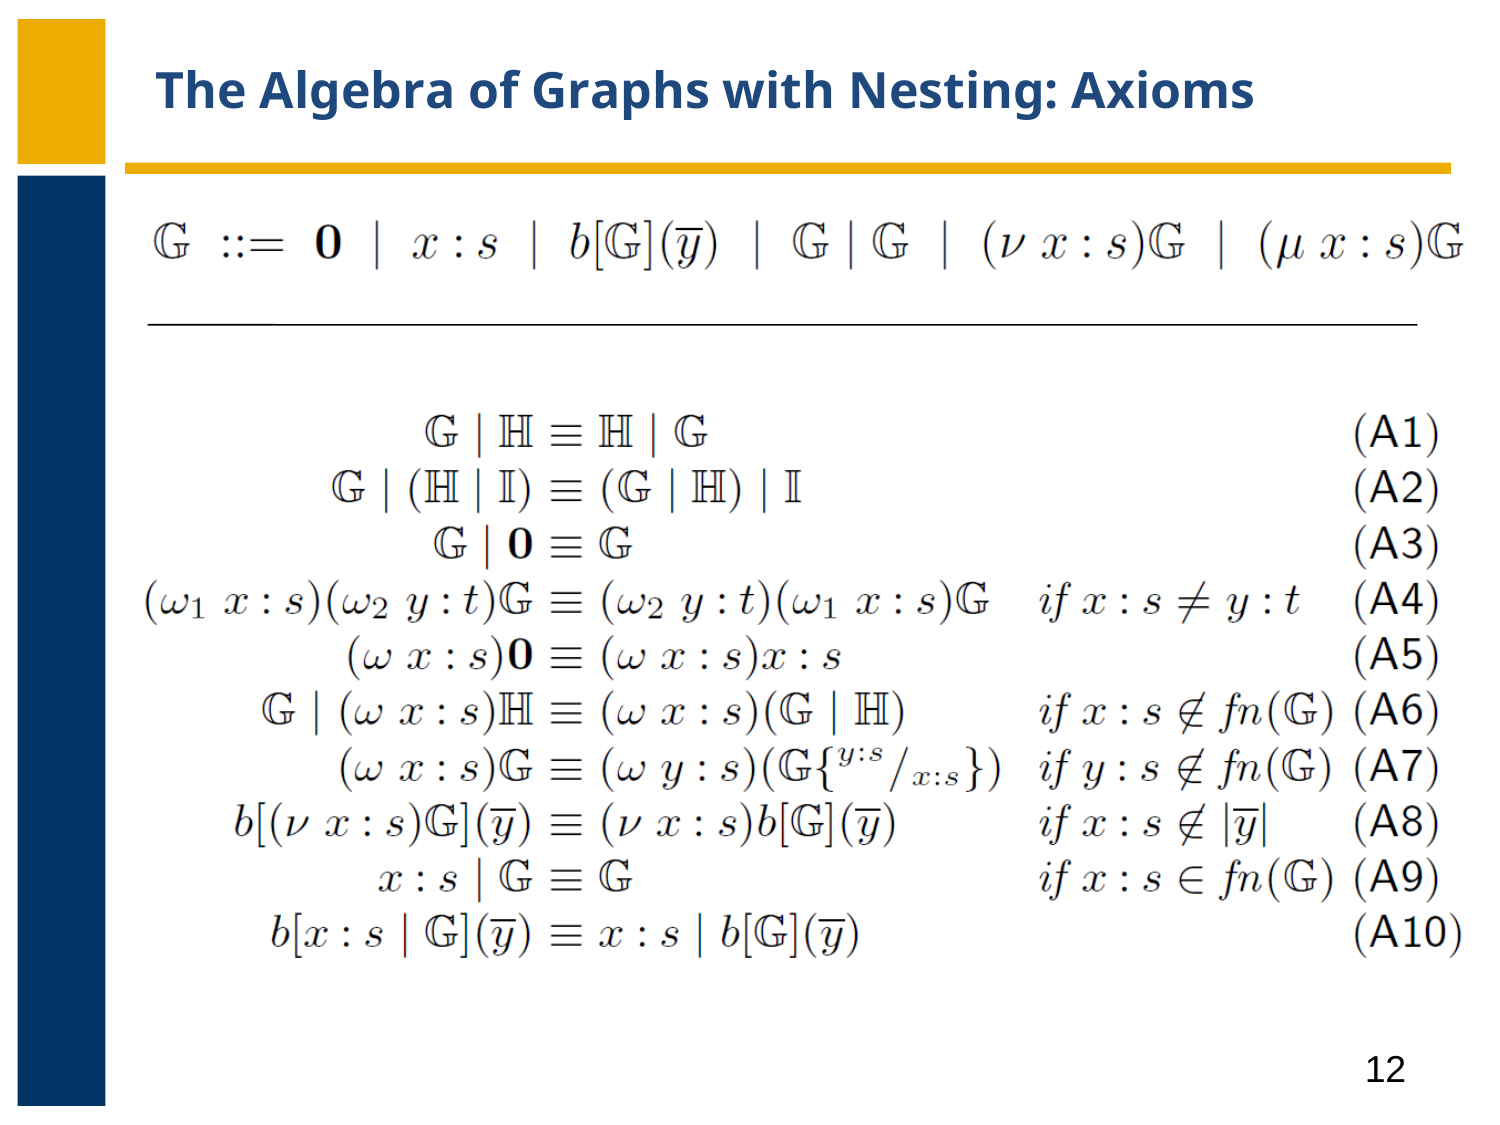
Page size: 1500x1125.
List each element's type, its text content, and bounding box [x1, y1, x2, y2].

picture [118, 385, 1477, 970]
picture [147, 206, 1473, 273]
title The Algebra of Graphs with Nesting: Axioms [140, 24, 1418, 152]
